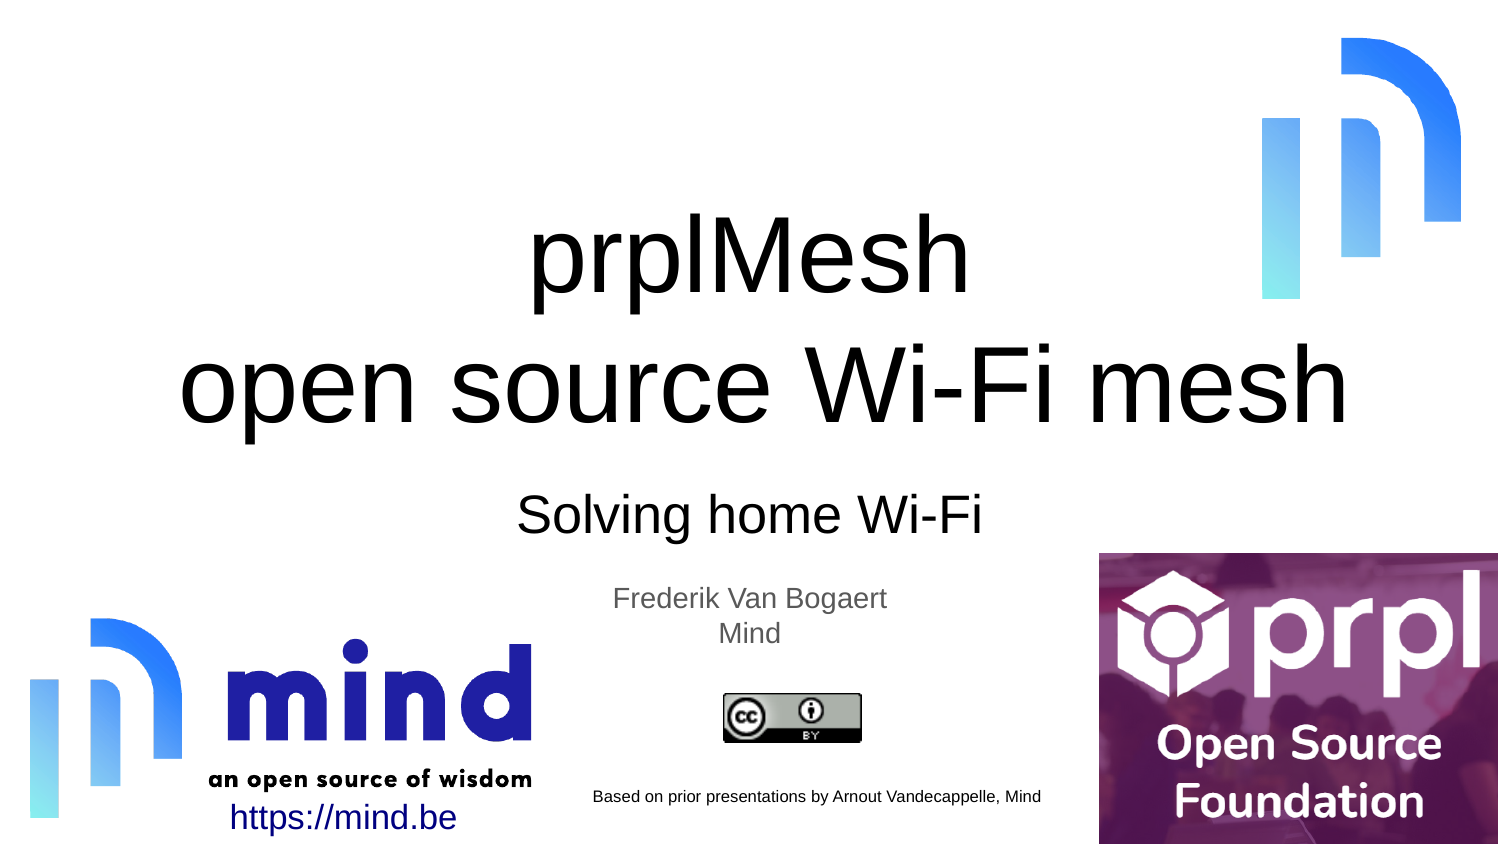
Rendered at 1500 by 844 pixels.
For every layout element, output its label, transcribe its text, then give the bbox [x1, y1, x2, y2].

picture [1099, 553, 1498, 844]
subtitle Solving home Wi-Fi Frederik Van Bogaert Mind [51, 464, 1449, 666]
title prplMesh open source Wi-Fi mesh [51, 122, 1449, 459]
picture [723, 693, 862, 743]
picture [1223, 0, 1483, 337]
picture [0, 589, 560, 844]
text_box Based on prior presentations by Arnout Vandecappelle, Mind [577, 770, 1081, 821]
